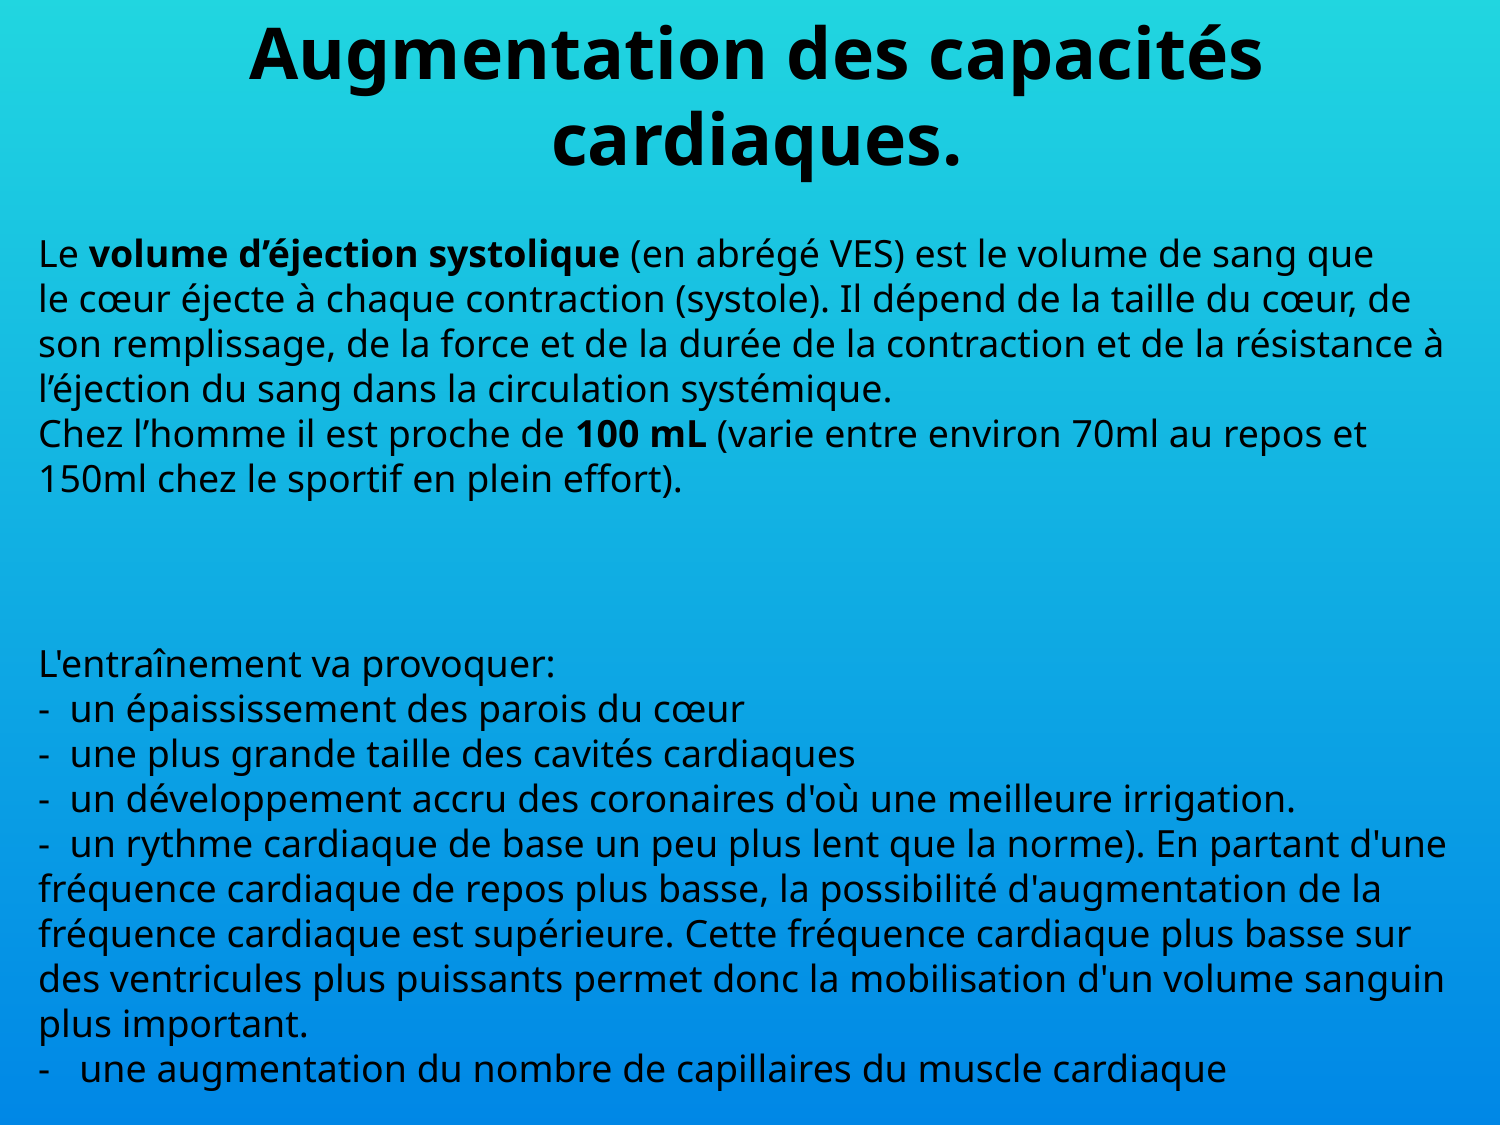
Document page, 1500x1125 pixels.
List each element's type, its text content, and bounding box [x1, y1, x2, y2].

text_box L'entraînement va provoquer: - un épaississement des parois du cœur - une plus grande taille des cavités cardiaques - un développement accru des coronaires d'où une meilleure irrigation. - un rythme cardiaque de base un peu plus lent que la norme). En partant d'une fréquence cardiaque de repos plus basse, la possibilité d'augmentation de la fréquence cardiaque est supérieure. Cette fréquence cardiaque plus basse sur des ventricules plus puissants permet donc la mobilisation d'un volume sanguin plus important. - une augmentation du nombre de capillaires du muscle cardiaque [23, 632, 1477, 1098]
text_box Le volume d’éjection systolique (en abrégé VES) est le volume de sang que le cœur éjecte à chaque contraction (systole). Il dépend de la taille du cœur, de son remplissage, de la force et de la durée de la contraction et de la résistance à l’éjection du sang dans la circulation systémique. Chez l’homme il est proche de 100 mL (varie entre environ 70ml au repos et 150ml chez le sportif en plein effort). [23, 222, 1477, 508]
title Augmentation des capacités cardiaques. [82, 0, 1432, 188]
